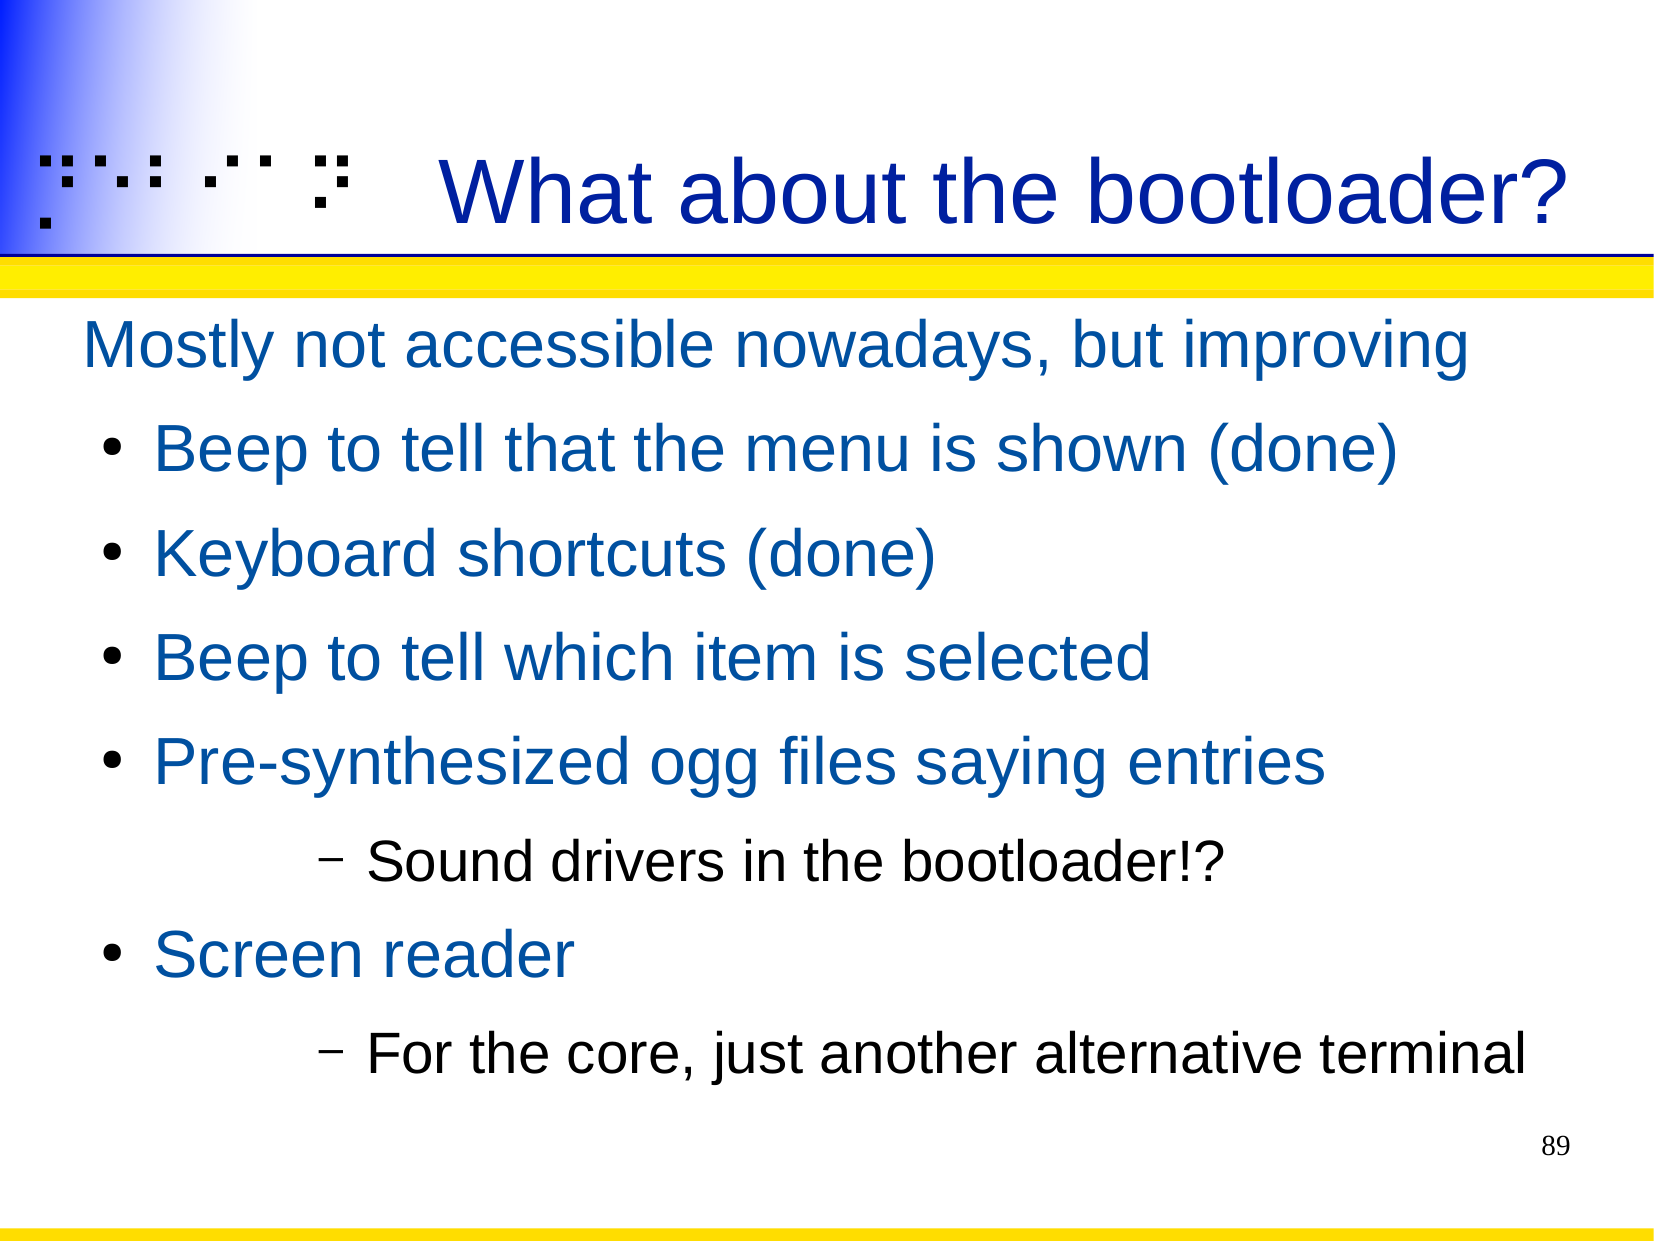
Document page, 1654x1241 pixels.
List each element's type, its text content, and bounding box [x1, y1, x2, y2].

title What about the bootloader? [372, 134, 1571, 250]
list Mostly not accessible nowadays, but improving Beep to tell that the menu is shown (done) Keyboard shortcuts (done) Beep to tell which item is selected Pre-synthesized ogg files saying entries Sound drivers in the bootloader!? Screen reader For the core, just another alternative terminal [82, 307, 1571, 1111]
